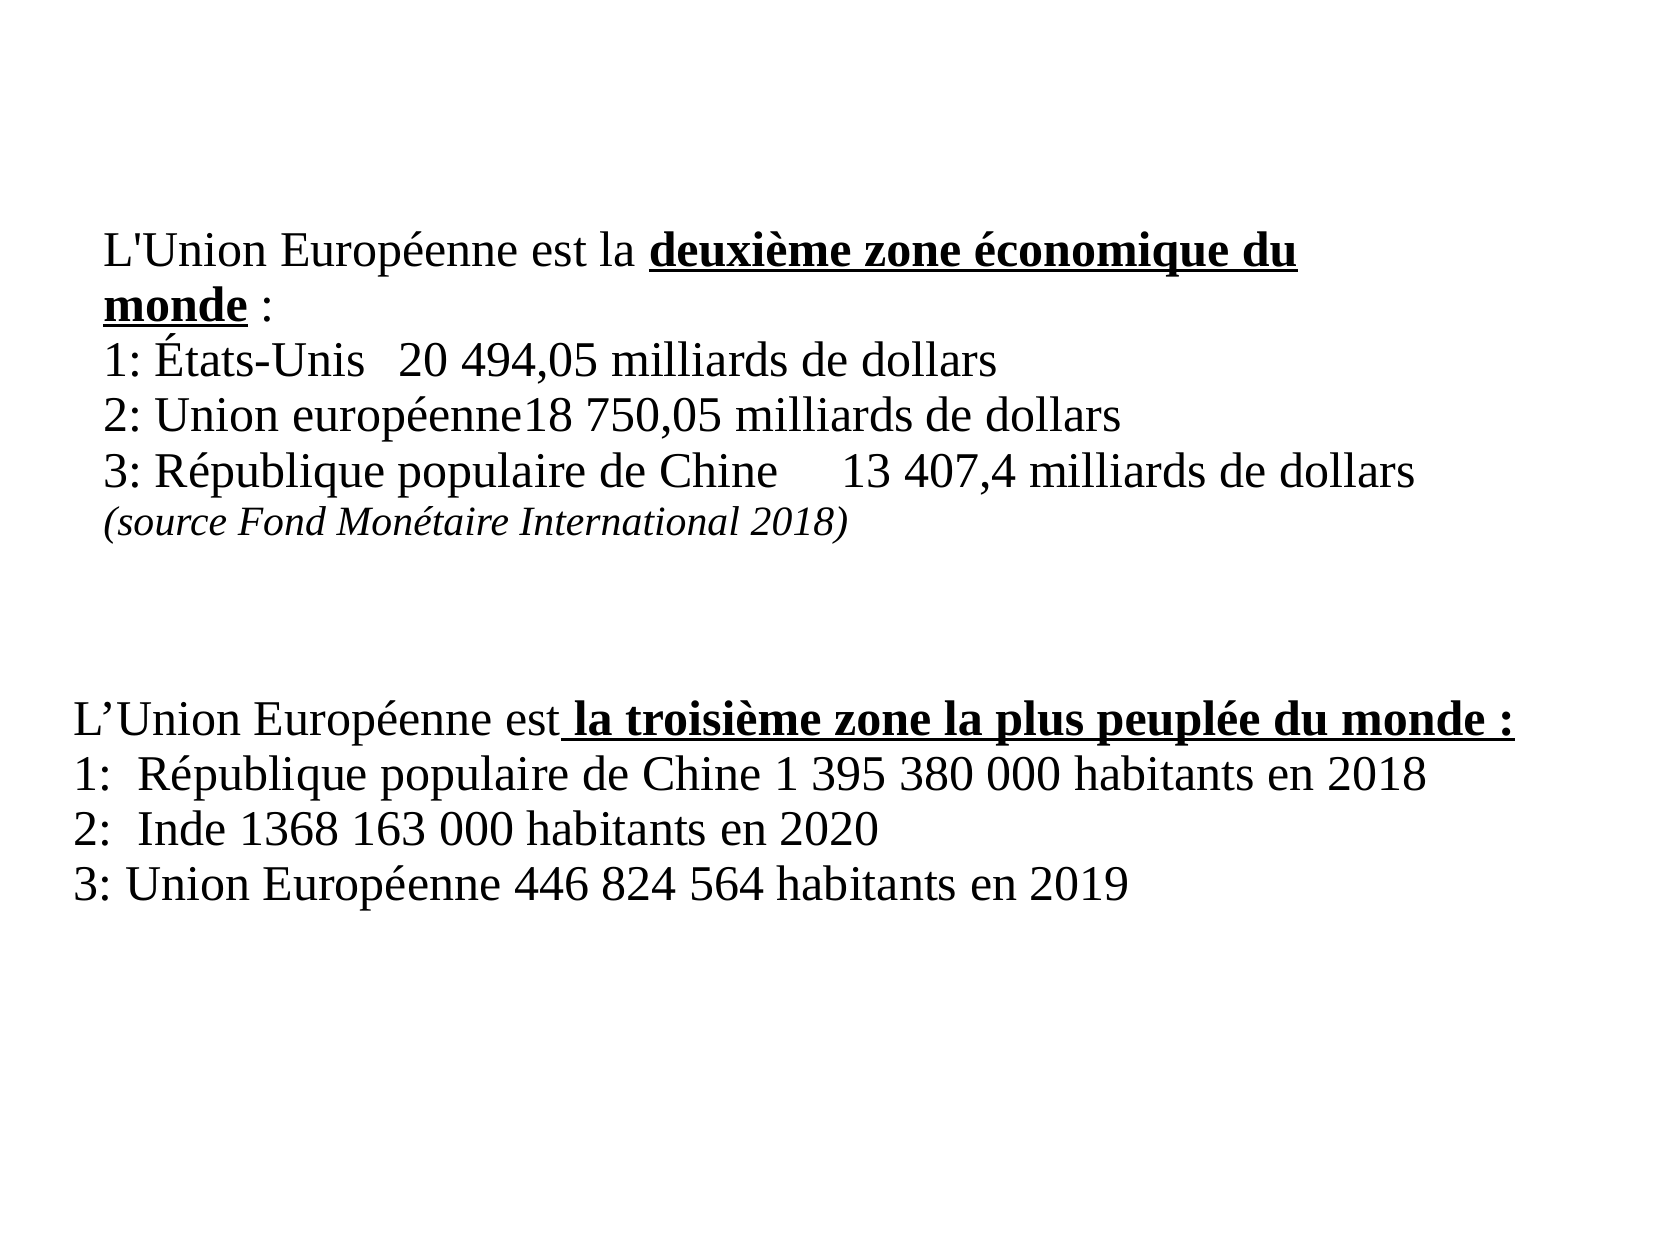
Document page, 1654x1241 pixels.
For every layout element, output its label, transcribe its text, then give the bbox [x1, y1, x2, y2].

text_box L’Union Européenne est la troisième zone la plus peuplée du monde : 1: République populaire de Chine 1 395 380 000 habitants en 2018 2: Inde 1368 163 000 habitants en 2020 3: Union Européenne 446 824 564 habitants en 2019 [59, 590, 1625, 926]
text_box L'Union Européenne est la deuxième zone économique du monde : 1: États-Unis 20 494,05 milliards de dollars 2: Union européenne18 750,05 milliards de dollars 3: République populaire de Chine 13 407,4 milliards de dollars (source Fond Monétaire International 2018) [88, 214, 1496, 502]
